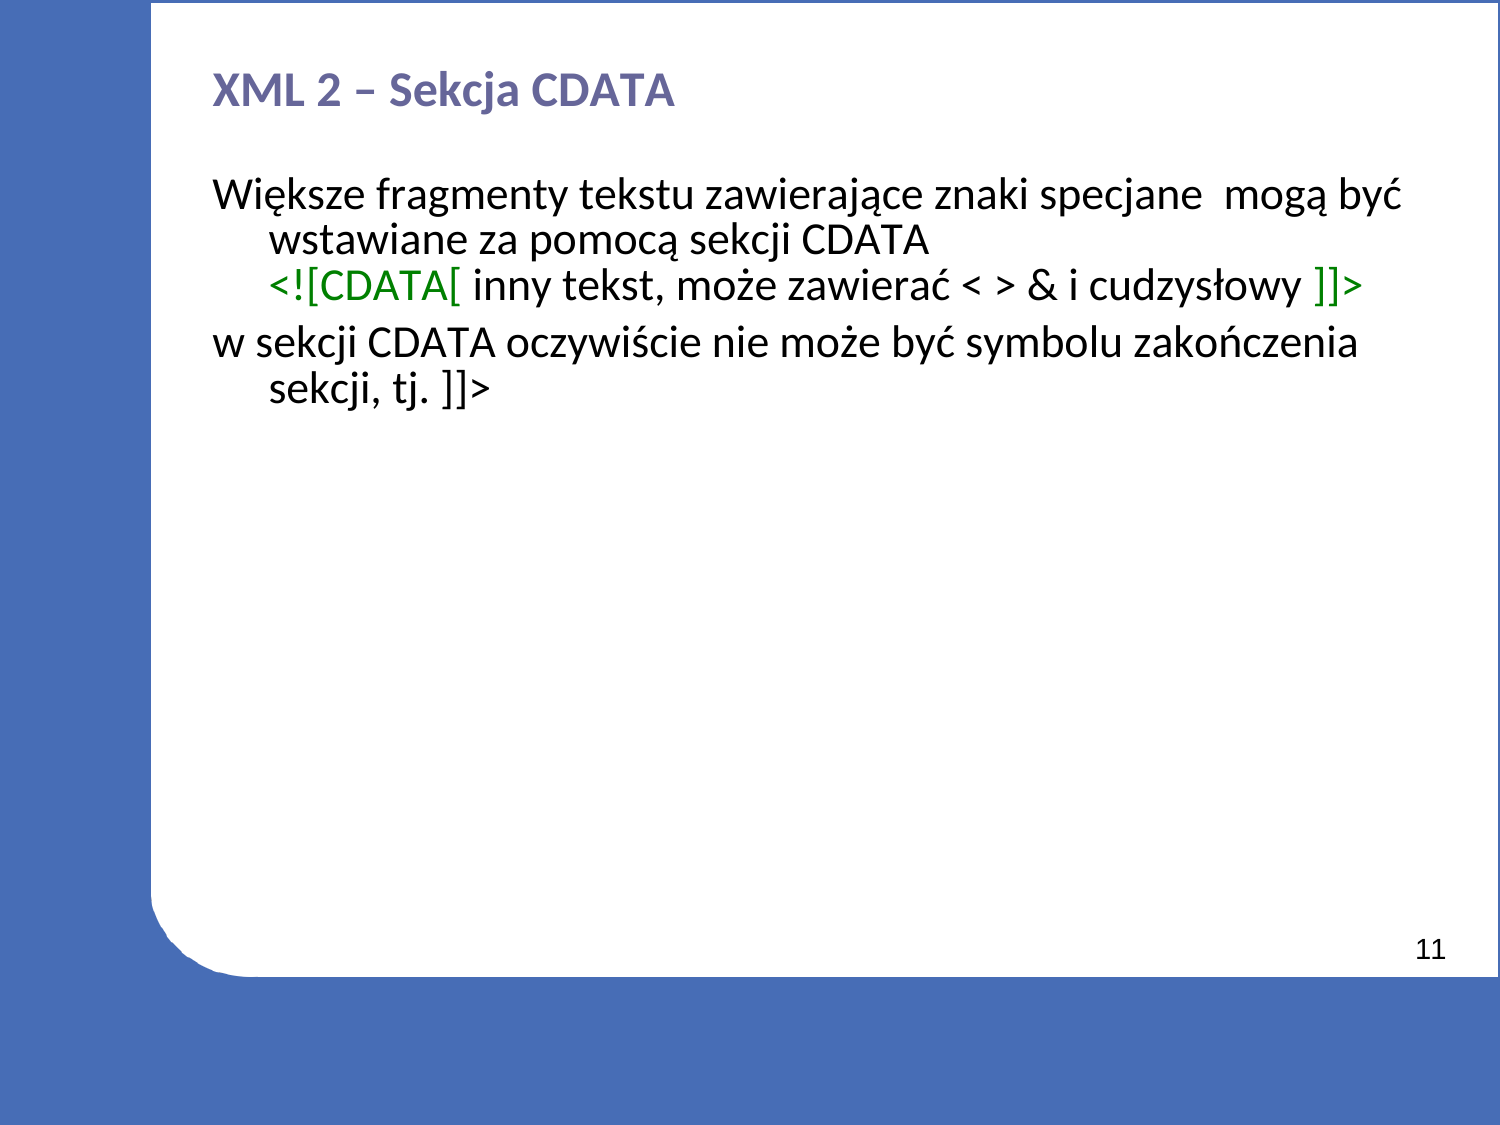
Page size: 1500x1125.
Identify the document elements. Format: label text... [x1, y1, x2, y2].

picture [0, 0, 1500, 1125]
list Większe fragmenty tekstu zawierające znaki specjane mogą być wstawiane za pomocą sekcji CDATA <![CDATA[ inny tekst, może zawierać < > & i cudzysłowy ]]> w sekcji CDATA oczywiście nie może być symbolu zakończenia sekcji, tj. ]]> [212, 174, 1448, 911]
title XML 2 – Sekcja CDATA [212, 24, 1447, 164]
